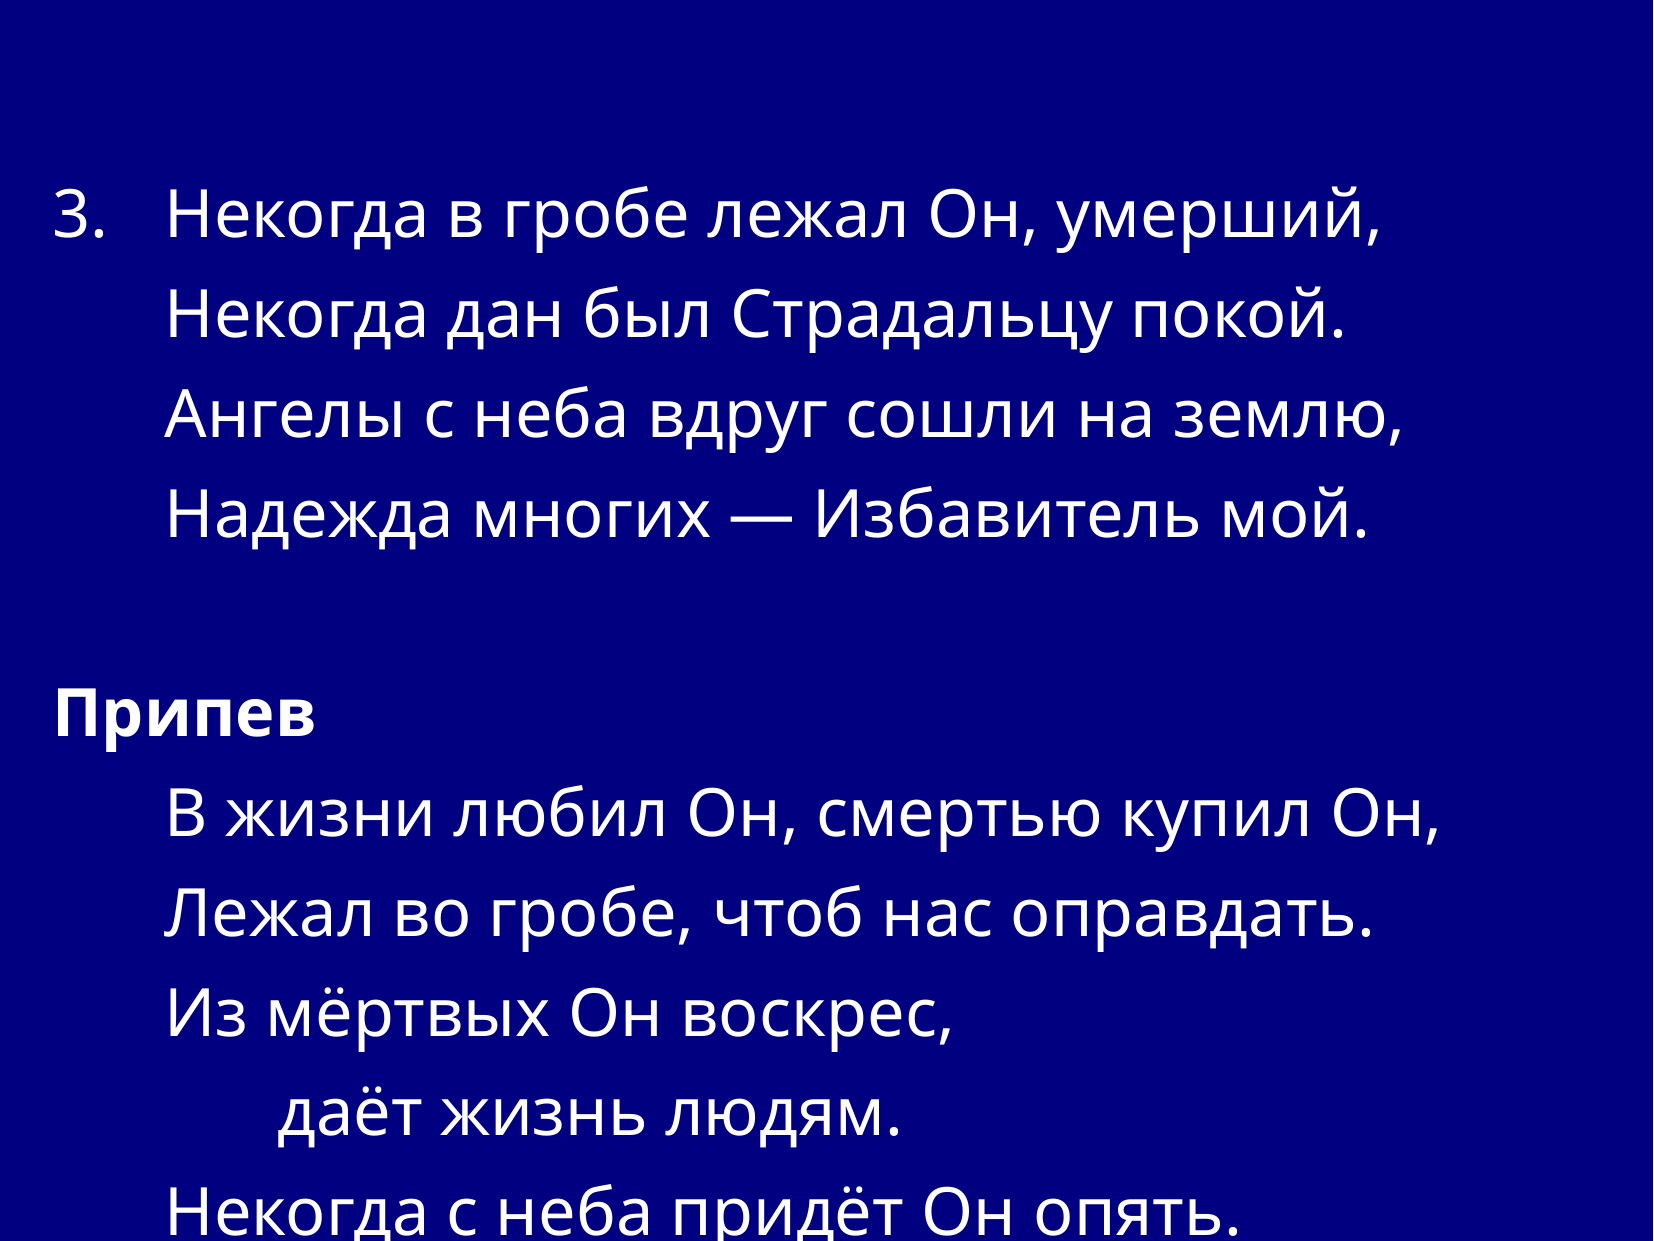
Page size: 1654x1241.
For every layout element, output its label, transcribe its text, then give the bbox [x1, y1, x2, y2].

text_box 3. Некогда в гробе лежал Он, умерший, Некогда дан был Страдальцу покой. Ангелы с неба вдруг сошли на землю, Надежда многих — Избавитель мой. Припев В жизни любил Он, смертью купил Он, Лежал во гробе, чтоб нас оправдать. Из мёртвых Он воскрес, даёт жизнь людям. Некогда с неба придёт Он опять. [37, 150, 1576, 1163]
